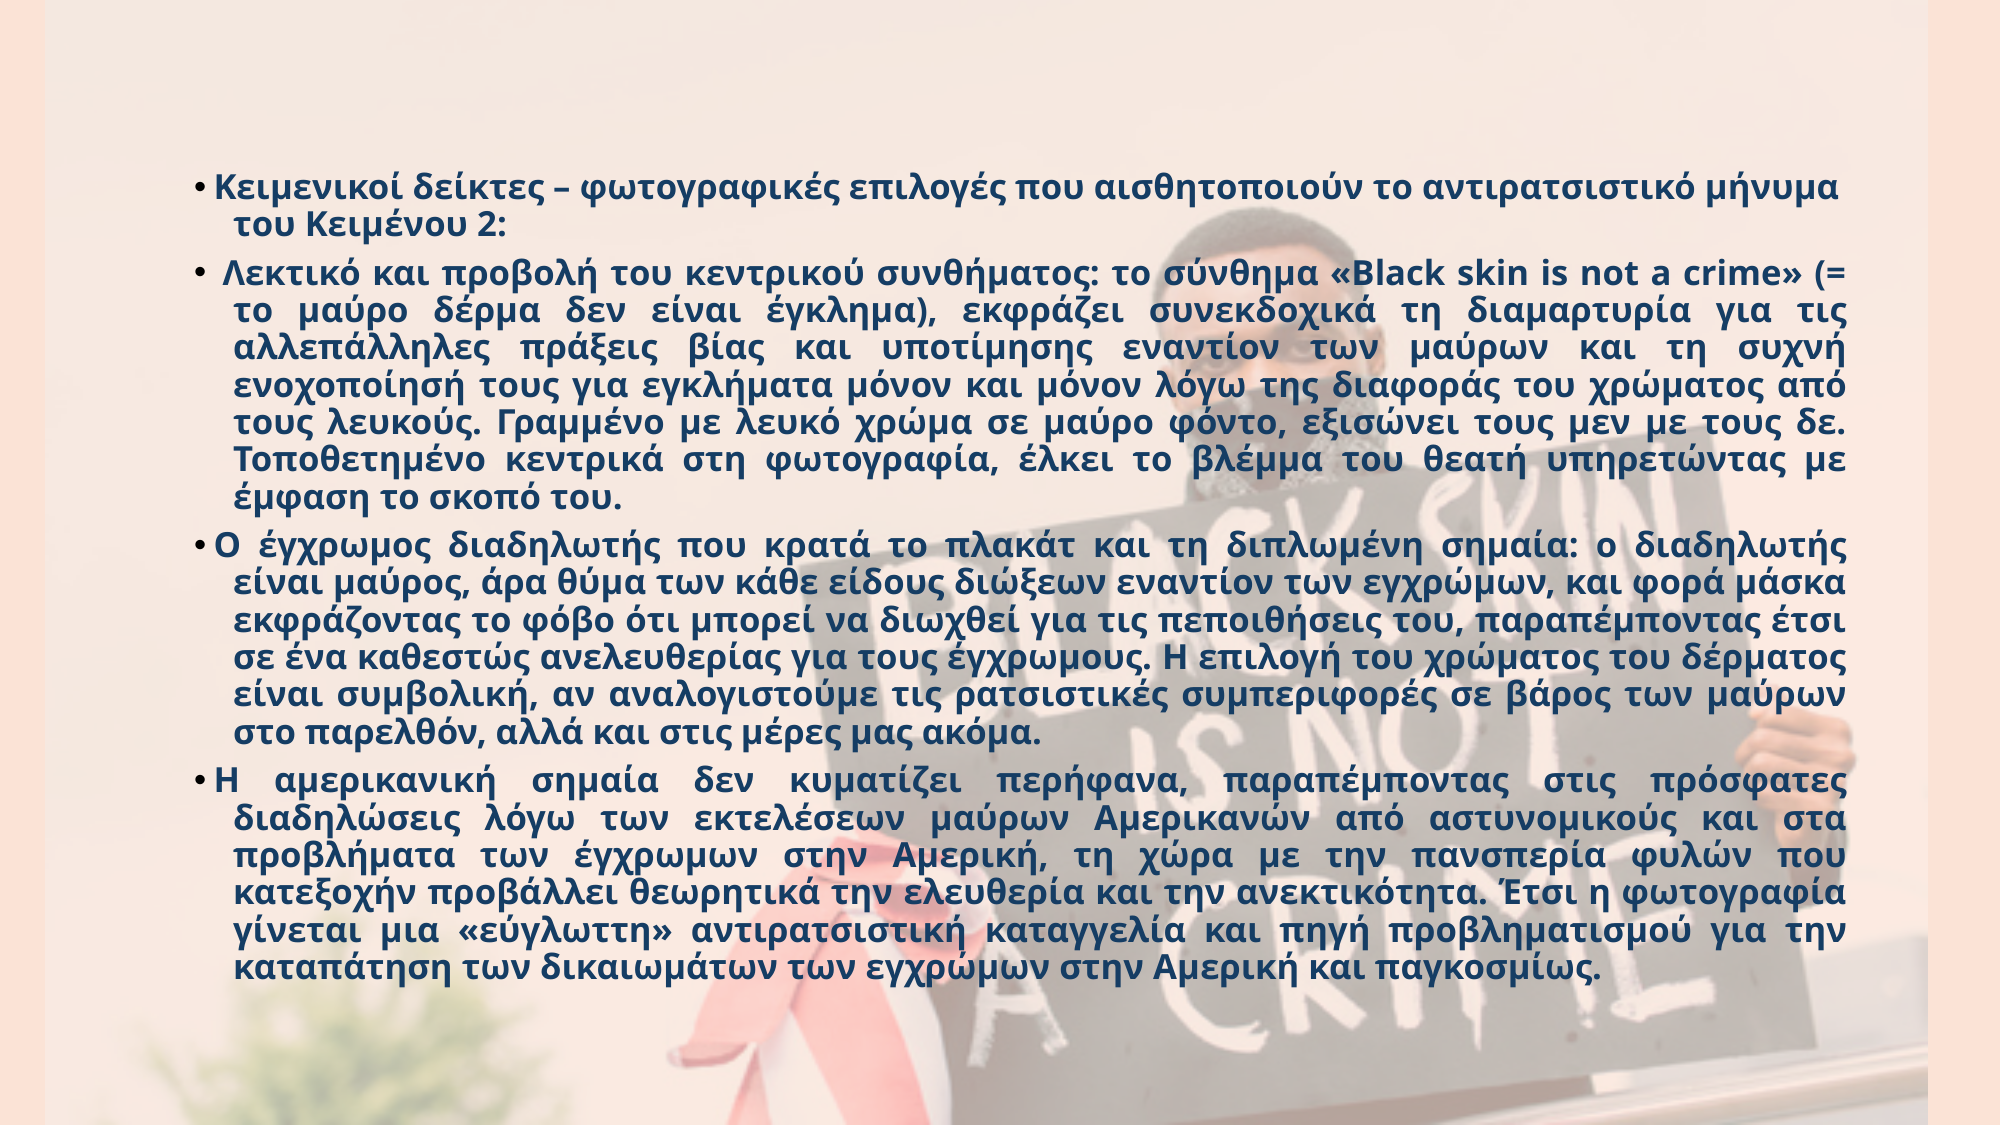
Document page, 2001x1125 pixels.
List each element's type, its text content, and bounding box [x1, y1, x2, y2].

list Κειμενικοί δείκτες – φωτογραφικές επιλογές που αισθητοποιούν το αντιρατσιστικό μήνυμα του Κειμένου 2: Λεκτικό και προβολή του κεντρικού συνθήματος: το σύνθημα «Black skin is not a crime» (= το μαύρο δέρμα δεν είναι έγκλημα), εκφράζει συνεκδοχικά τη διαμαρτυρία για τις αλλεπάλληλες πράξεις βίας και υποτίμησης εναντίον των μαύρων και τη συχνή ενοχοποίησή τους για εγκλήματα μόνον και μόνον λόγω της διαφοράς του χρώματος από τους λευκούς. Γραμμένο με λευκό χρώμα σε μαύρο φόντο, εξισώνει τους μεν με τους δε. Τοποθετημένο κεντρικά στη φωτογραφία, έλκει το βλέμμα του θεατή υπηρετώντας με έμφαση το σκοπό του. Ο έγχρωμος διαδηλωτής που κρατά το πλακάτ και τη διπλωμένη σημαία: ο διαδηλωτής είναι μαύρος, άρα θύμα των κάθε είδους διώξεων εναντίον των εγχρώμων, και φορά μάσκα εκφράζοντας το φόβο ότι μπορεί να διωχθεί για τις πεποιθήσεις του, παραπέμποντας έτσι σε ένα καθεστώς ανελευθερίας για τους έγχρωμους. Η επιλογή του χρώματος του δέρματος είναι συμβολική, αν αναλογιστούμε τις ρατσιστικές συμπεριφορές σε βάρος των μαύρων στο παρελθόν, αλλά και στις μέρες μας ακόμα. Η αμερικανική σημαία δεν κυματίζει περήφανα, παραπέμποντας στις πρόσφατες διαδηλώσεις λόγω των εκτελέσεων μαύρων Αμερικανών από αστυνομικούς και στα προβλήματα των έγχρωμων στην Αμερική, τη χώρα με την πανσπερία φυλών που κατεξοχήν προβάλλει θεωρητικά την ελευθερία και την ανεκτικότητα. Έτσι η φωτογραφία γίνεται μια «εύγλωττη» αντιρατσιστική καταγγελία και πηγή προβληματισμού για την καταπάτηση των δικαιωμάτων των εγχρώμων στην Αμερική και παγκοσμίως. [179, 161, 1863, 1027]
picture [45, 0, 1928, 1125]
